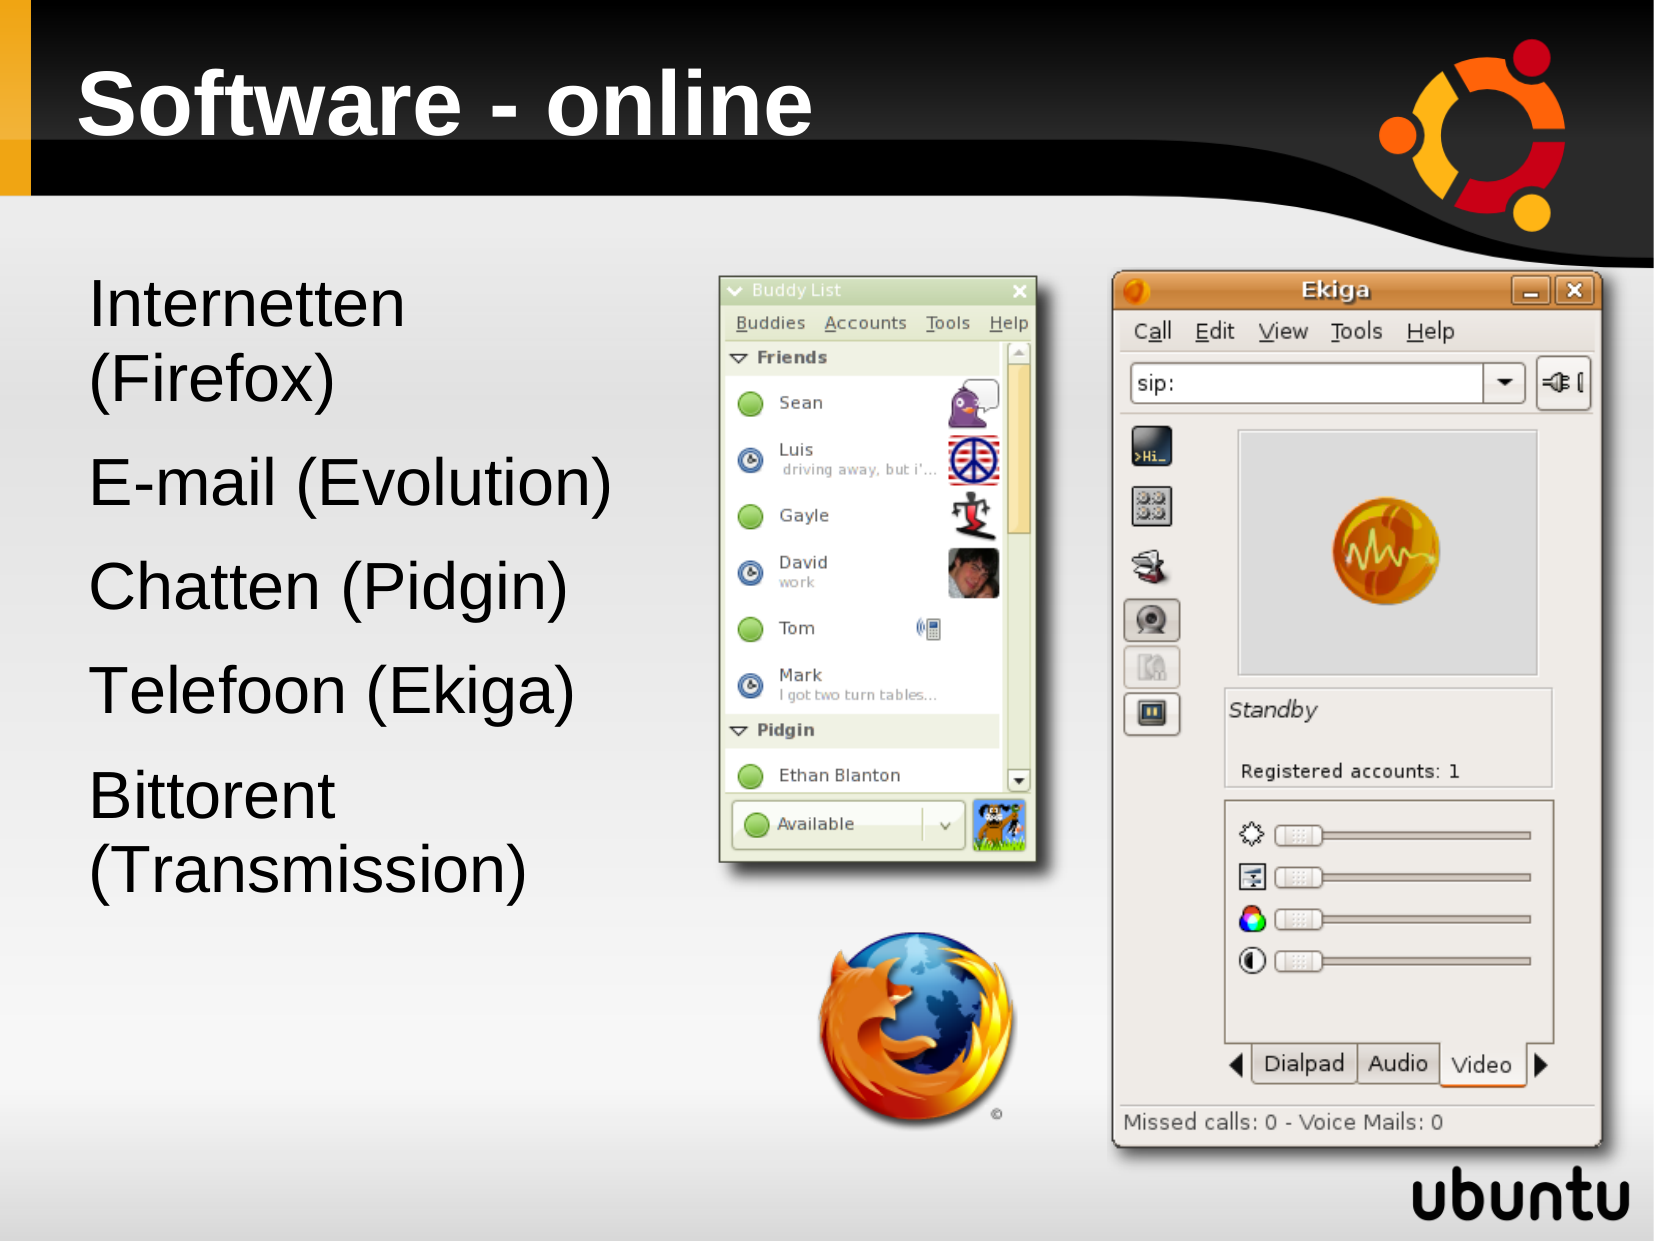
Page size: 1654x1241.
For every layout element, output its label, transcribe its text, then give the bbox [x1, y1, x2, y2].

list Internetten (Firefox) E-mail (Evolution) Chatten (Pidgin) Telefoon (Ekiga) Bittorent (Transmission) [88, 265, 621, 1123]
picture [0, 0, 1654, 1241]
title Software - online [76, 0, 1565, 208]
